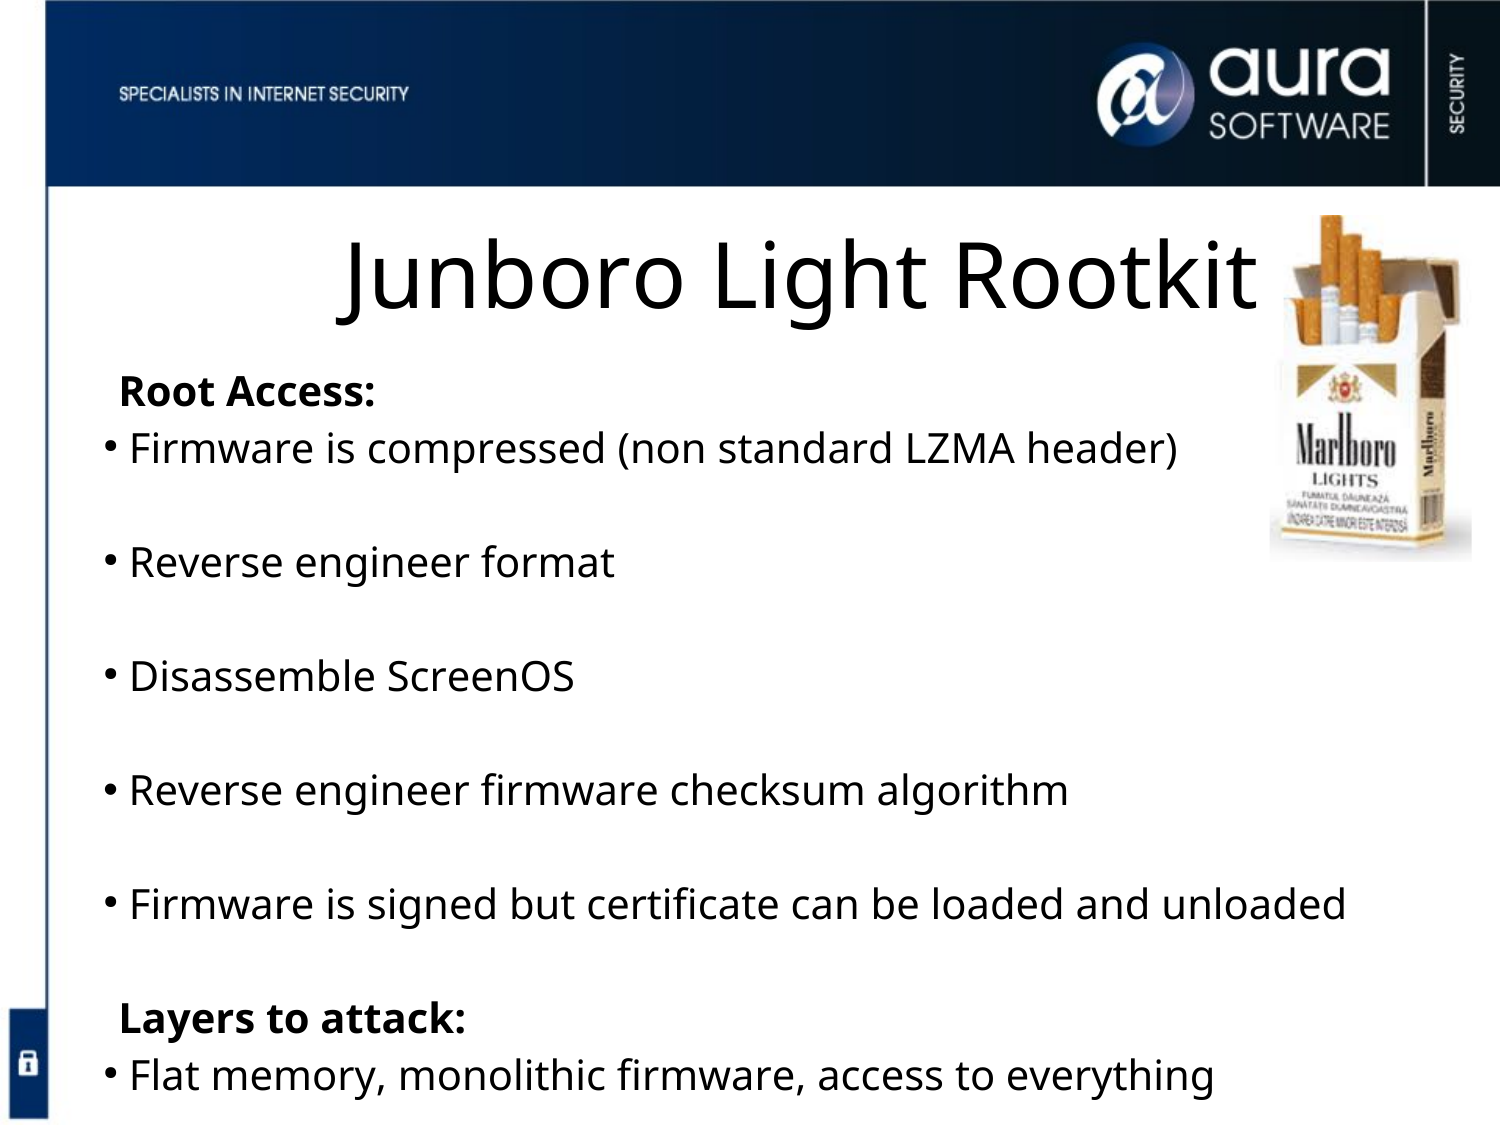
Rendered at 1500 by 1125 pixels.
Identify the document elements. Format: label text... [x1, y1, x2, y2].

title Junboro Light Rootkit [126, 192, 1477, 355]
picture [0, 0, 1500, 1125]
text_box Root Access: Firmware is compressed (non standard LZMA header) Reverse engineer format Disassemble ScreenOS Reverse engineer firmware checksum algorithm Firmware is signed but certificate can be loaded and unloaded Layers to attack: Flat memory, monolithic firmware, access to everything Hand code PowerPC ASM into firmware [88, 354, 1304, 1067]
